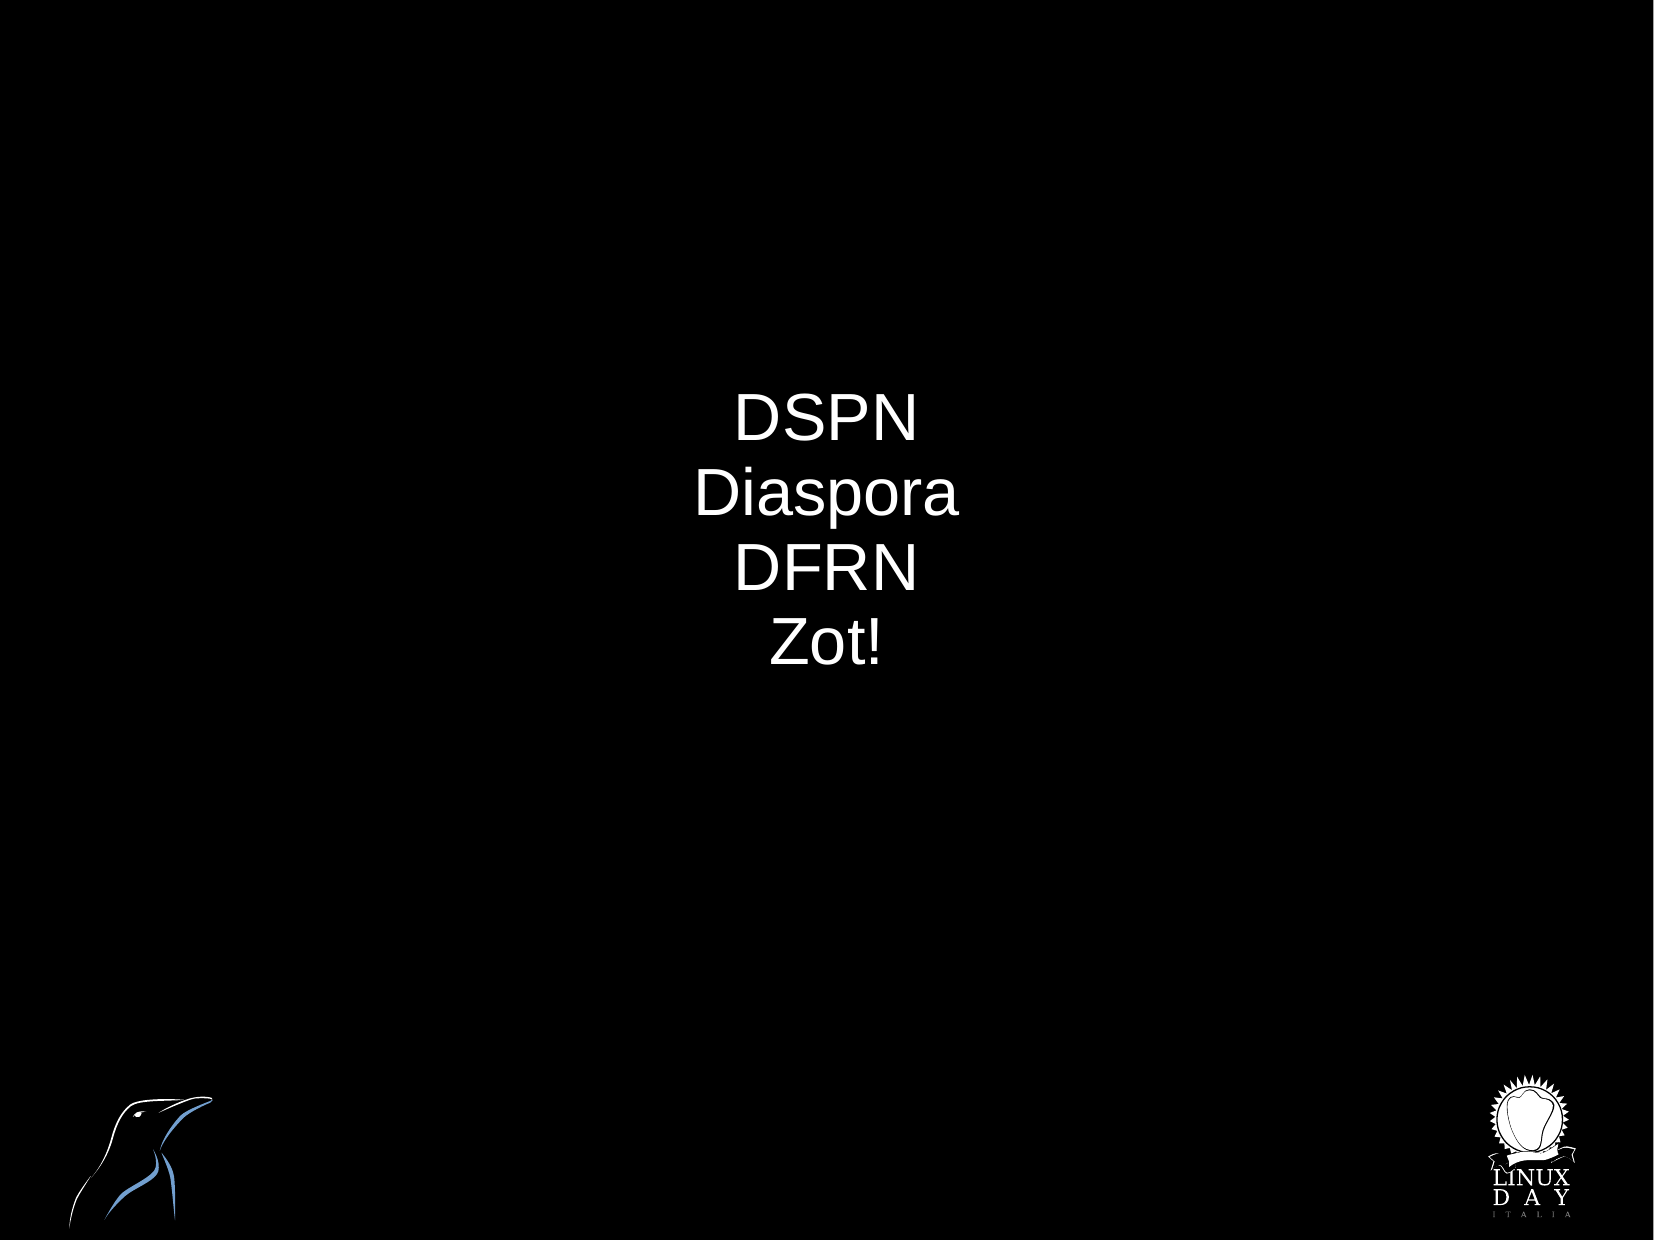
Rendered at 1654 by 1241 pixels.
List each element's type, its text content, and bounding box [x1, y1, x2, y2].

subtitle DSPN Diaspora DFRN Zot! [82, 49, 1571, 1010]
